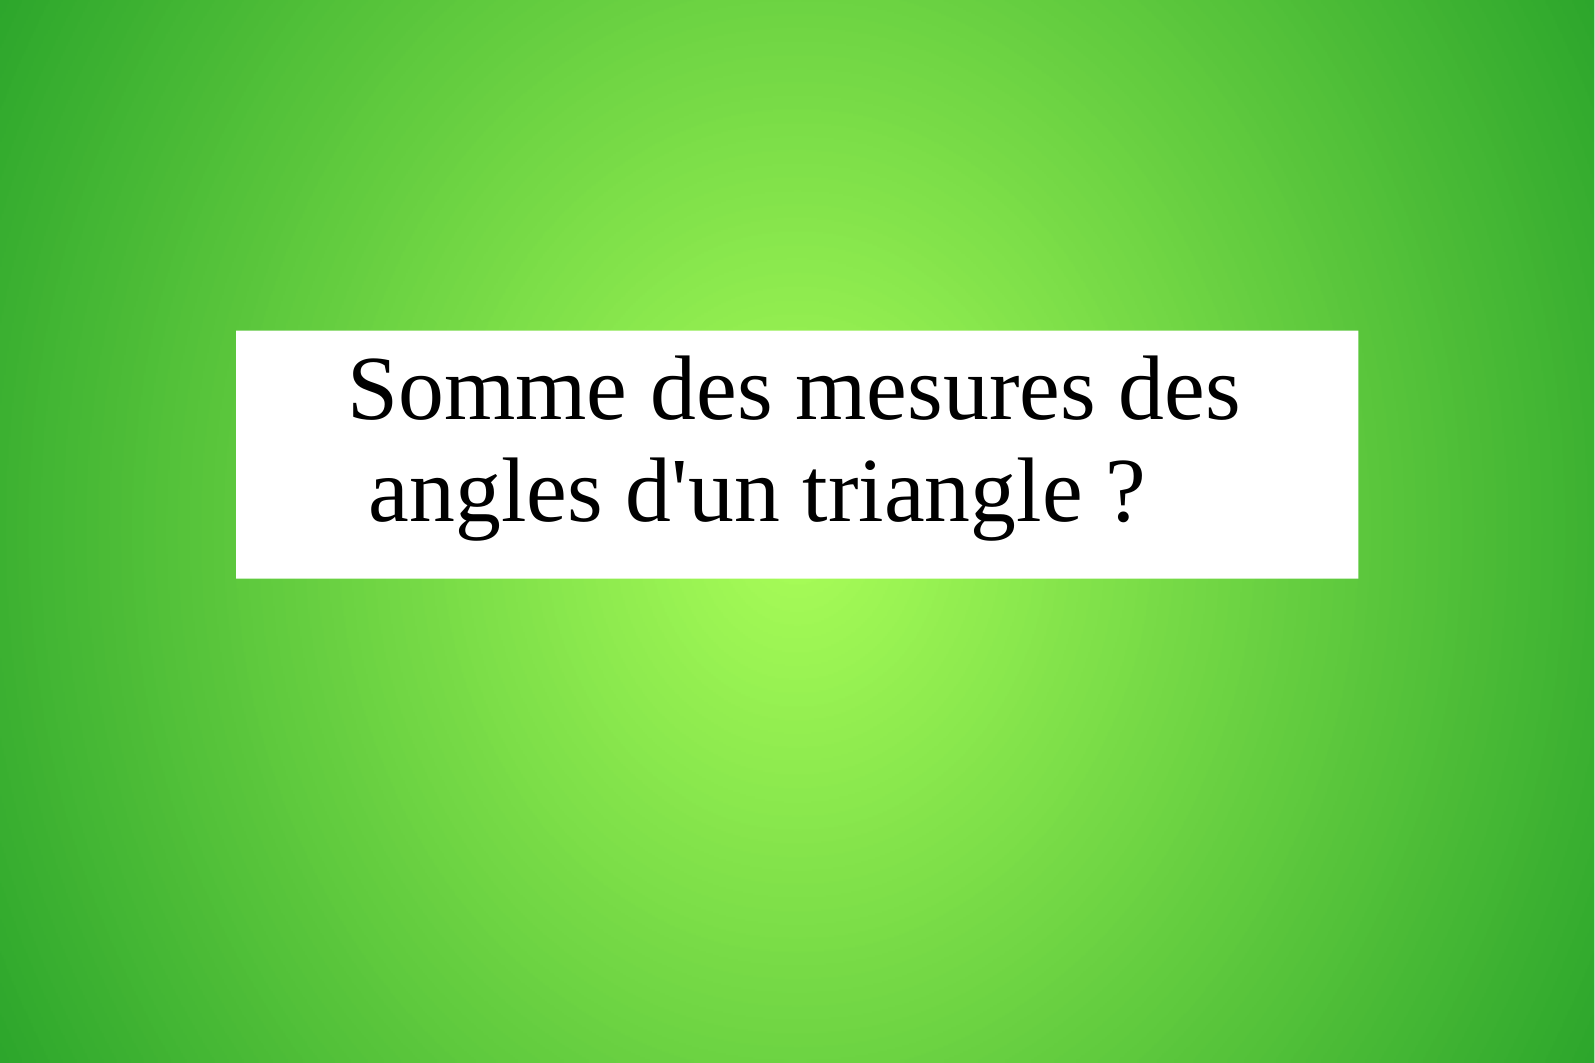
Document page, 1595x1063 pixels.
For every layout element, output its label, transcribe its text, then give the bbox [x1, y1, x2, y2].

text_box Somme des mesures des angles d'un triangle ? [236, 330, 1359, 579]
picture [0, 0, 1595, 1063]
